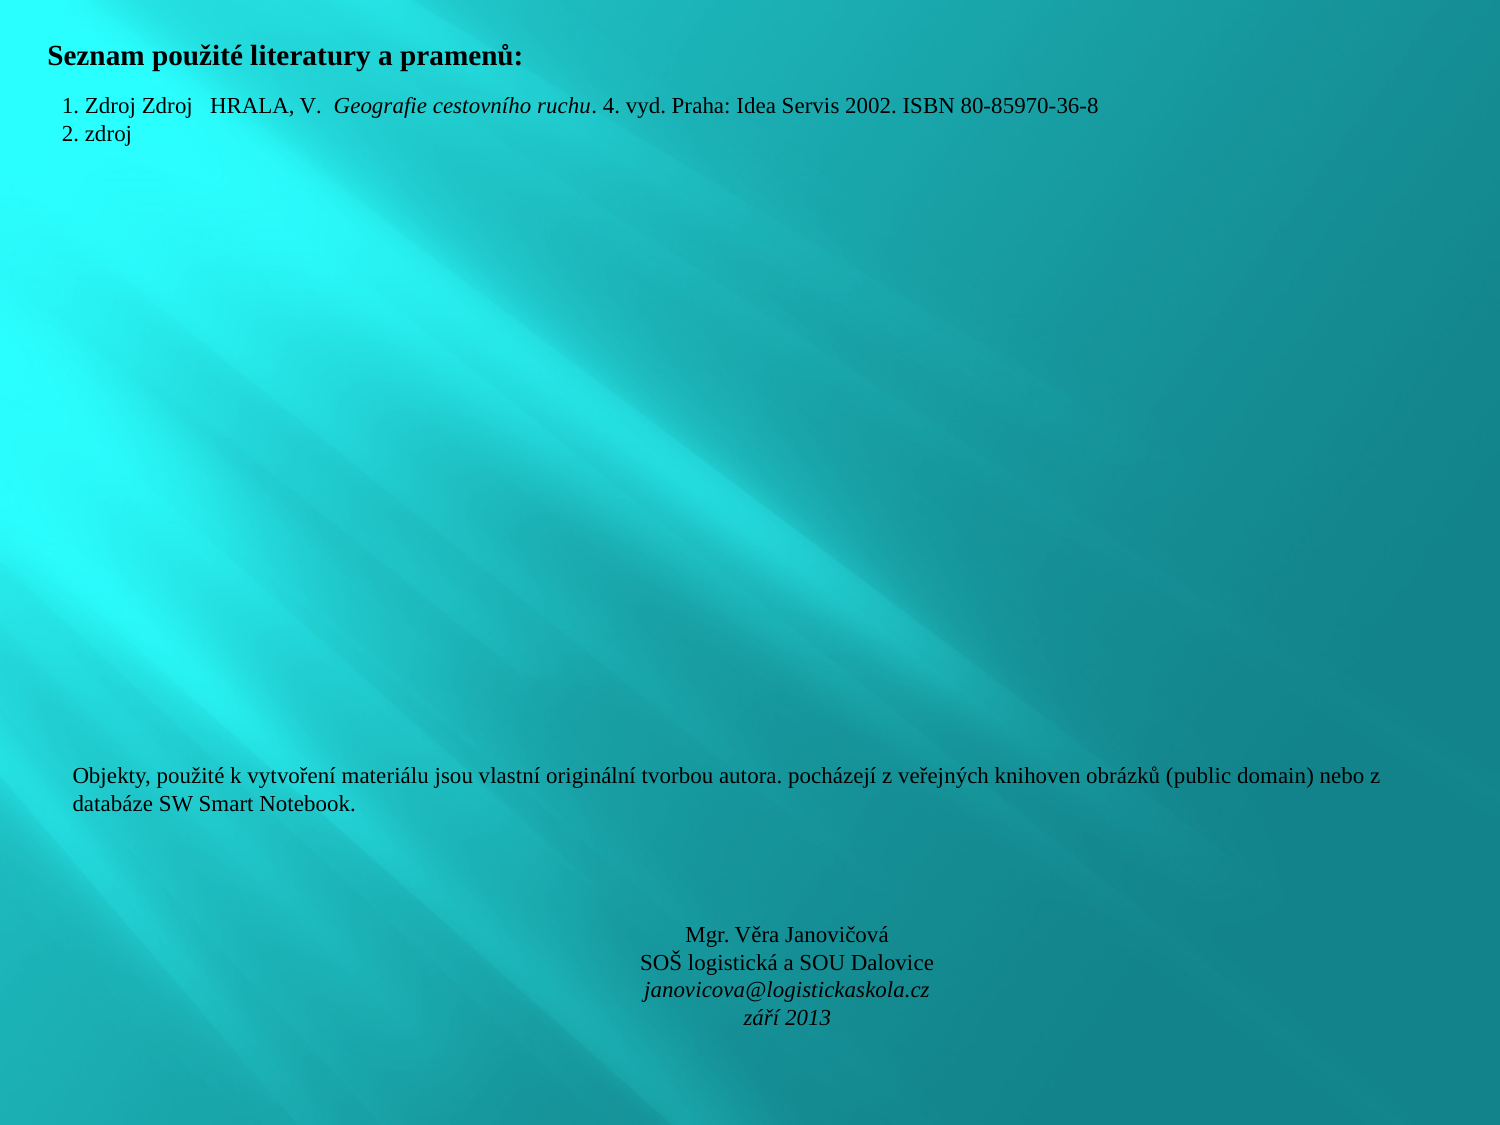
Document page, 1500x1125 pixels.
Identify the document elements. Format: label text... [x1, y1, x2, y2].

text_box Seznam použité literatury a pramenů: [33, 29, 762, 79]
text_box Objekty, použité k vytvoření materiálu jsou vlastní originální tvorbou autora. pocházejí z veřejných knihoven obrázků (public domain) nebo z databáze SW Smart Notebook. [58, 753, 1442, 823]
text_box Mgr. Věra Janovičová SOŠ logistická a SOU Dalovice janovicova@logistickaskola.cz září 2013 [494, 913, 1080, 1039]
text_box 1. Zdroj Zdroj HRALA, V. Geografie cestovního ruchu. 4. vyd. Praha: Idea Servis 2002. ISBN 80-85970-36-8 2. zdroj [48, 84, 1310, 154]
